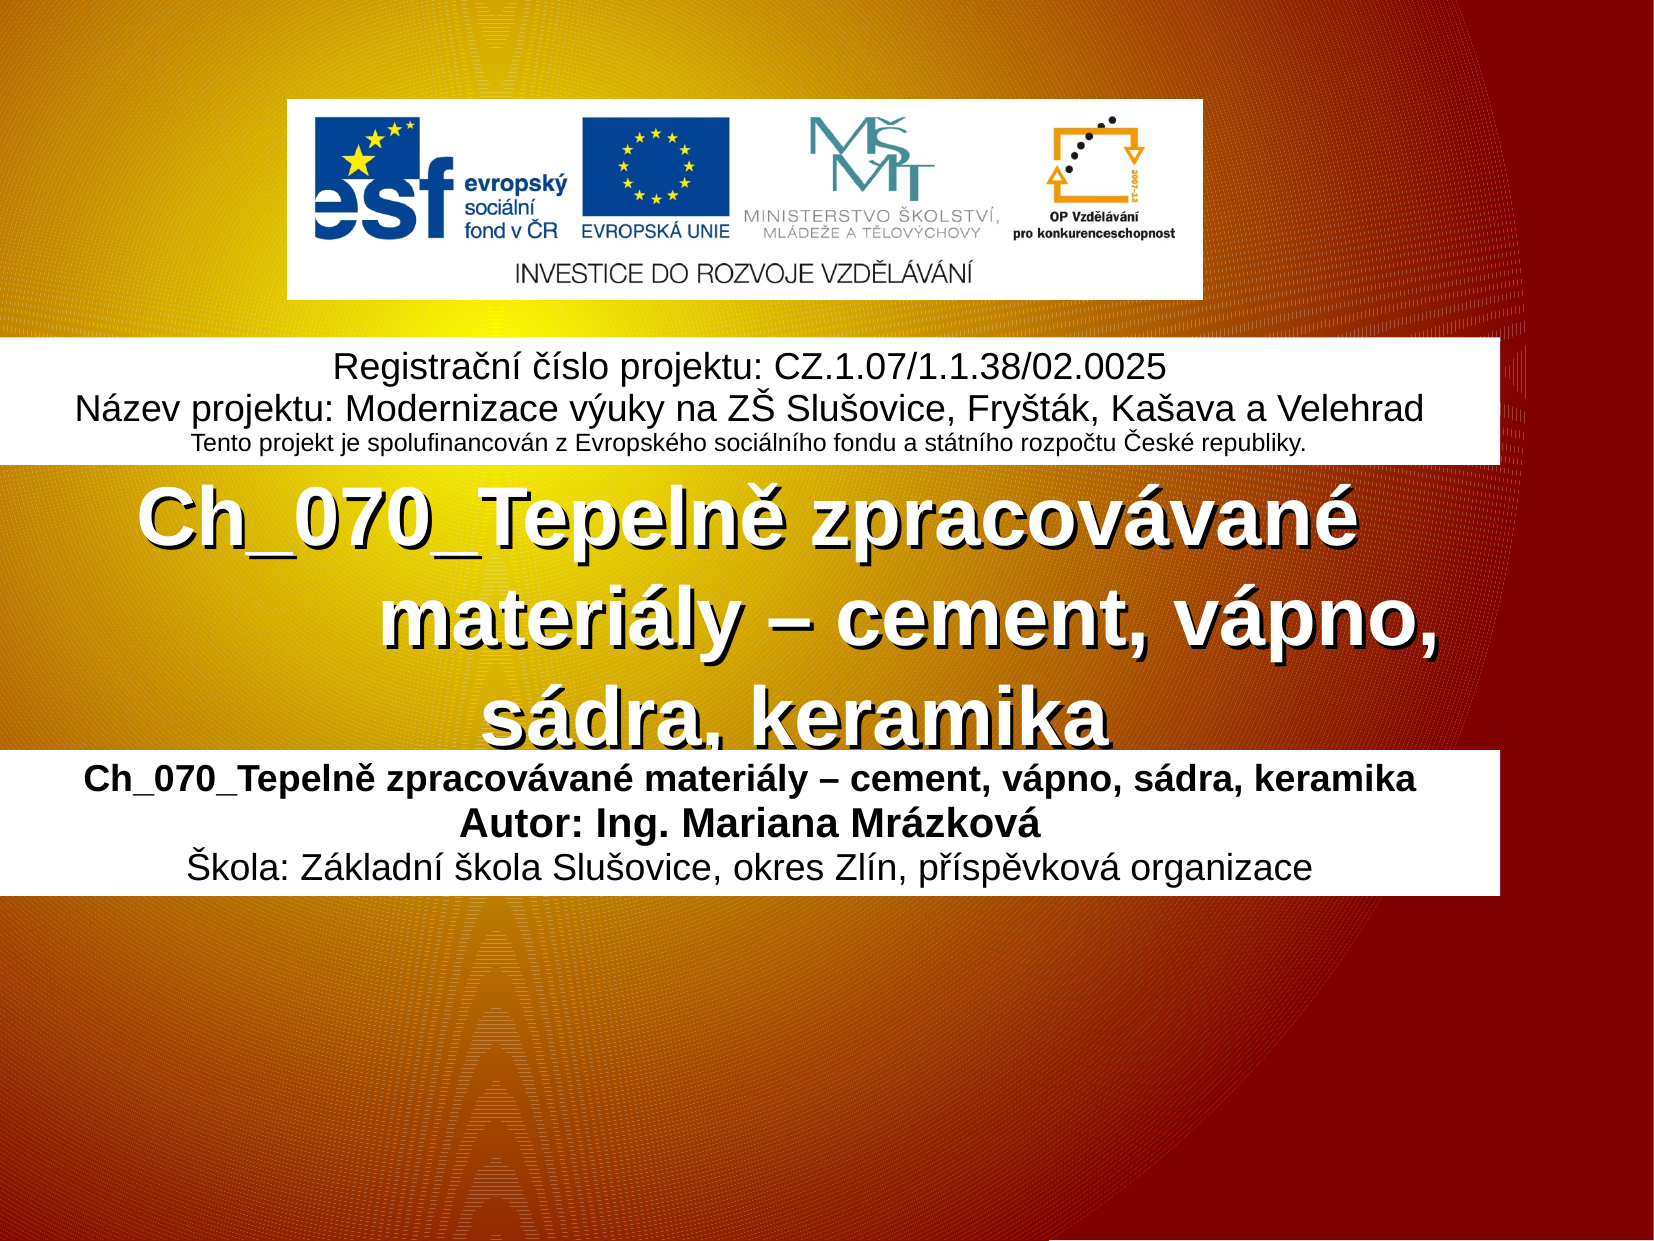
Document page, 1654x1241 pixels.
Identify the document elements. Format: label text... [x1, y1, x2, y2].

picture [287, 99, 1203, 300]
text_box Ch_070_Tepelně zpracovávané materiály – cement, vápno, sádra, keramika Autor: Ing. Mariana Mrázková Škola: Základní škola Slušovice, okres Zlín, příspěvková organizace [0, 750, 1501, 896]
text_box Registrační číslo projektu: CZ.1.07/1.1.38/02.0025 Název projektu: Modernizace výuky na ZŠ Slušovice, Fryšták, Kašava a Velehrad Tento projekt je spolufinancován z Evropského sociálního fondu a státního rozpočtu České republiky. [0, 337, 1501, 465]
title Ch_070_Tepelně zpracovávané materiály – cement, vápno, sádra, keramika [112, 465, 1477, 750]
